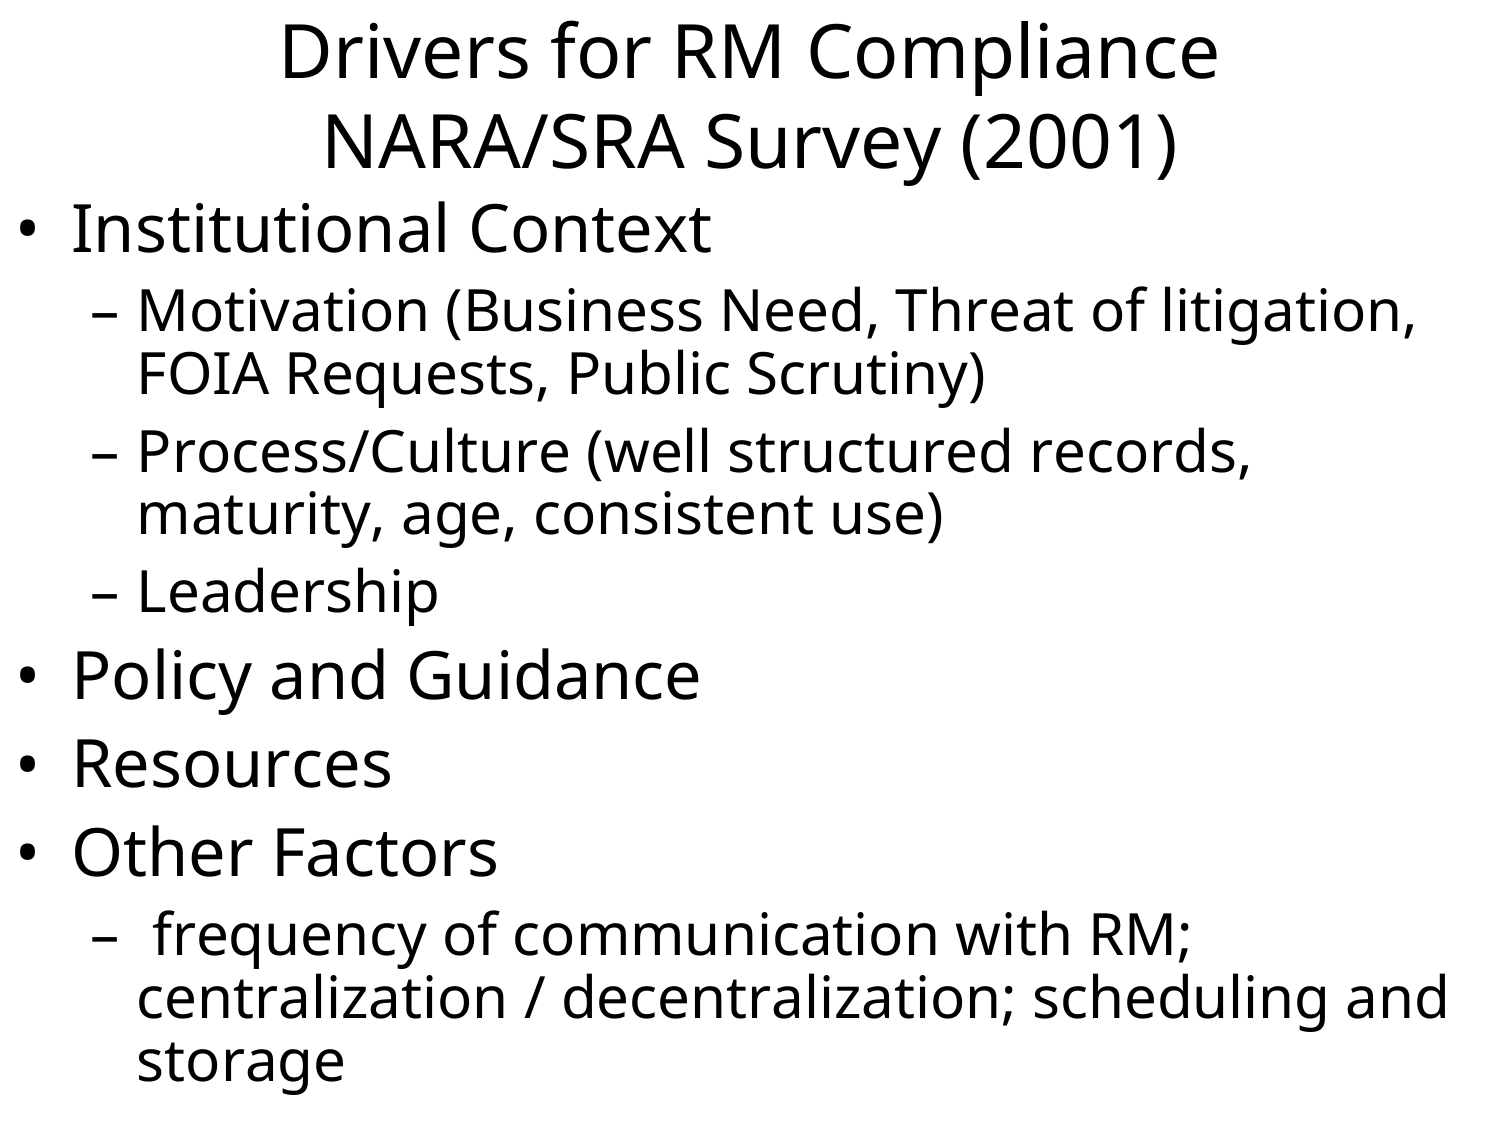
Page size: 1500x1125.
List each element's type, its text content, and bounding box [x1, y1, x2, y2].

title Drivers for RM Compliance NARA/SRA Survey (2001) [0, 0, 1500, 187]
list Institutional Context Motivation (Business Need, Threat of litigation, FOIA Requests, Public Scrutiny) Process/Culture (well structured records, maturity, age, consistent use) Leadership Policy and Guidance Resources Other Factors frequency of communication with RM; centralization / decentralization; scheduling and storage [0, 187, 1500, 1113]
